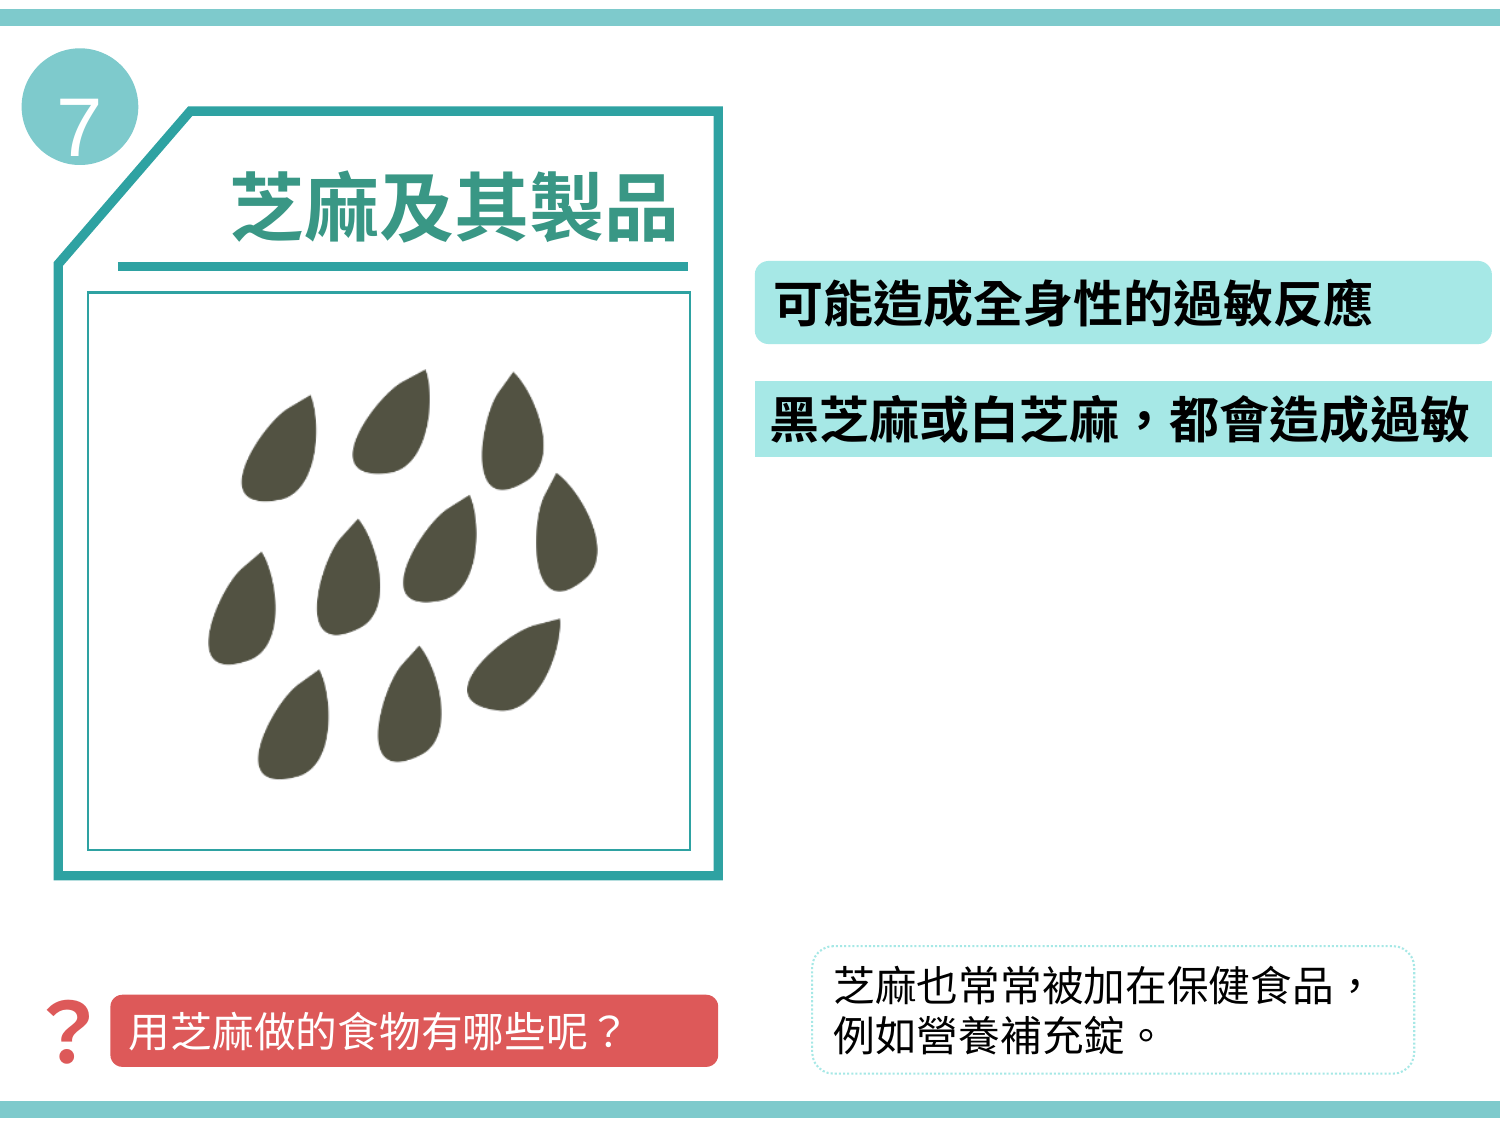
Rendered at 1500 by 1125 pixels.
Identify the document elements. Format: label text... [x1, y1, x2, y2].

text_box 7 [21, 48, 139, 165]
text_box 可能造成全身性的過敏反應 [754, 260, 1492, 345]
text_box 芝麻及其製品 [214, 153, 694, 258]
picture [195, 367, 610, 795]
text_box 黑芝麻或白芝麻，都會造成過敏 [755, 381, 1492, 457]
text_box ？ [11, 973, 118, 1090]
text_box [0, 1101, 1500, 1118]
text_box [0, 9, 1500, 26]
text_box 用芝麻做的食物有哪些呢？ [118, 994, 719, 1067]
text_box 芝麻也常常被加在保健食品，例如營養補充錠。 [812, 946, 1415, 1074]
